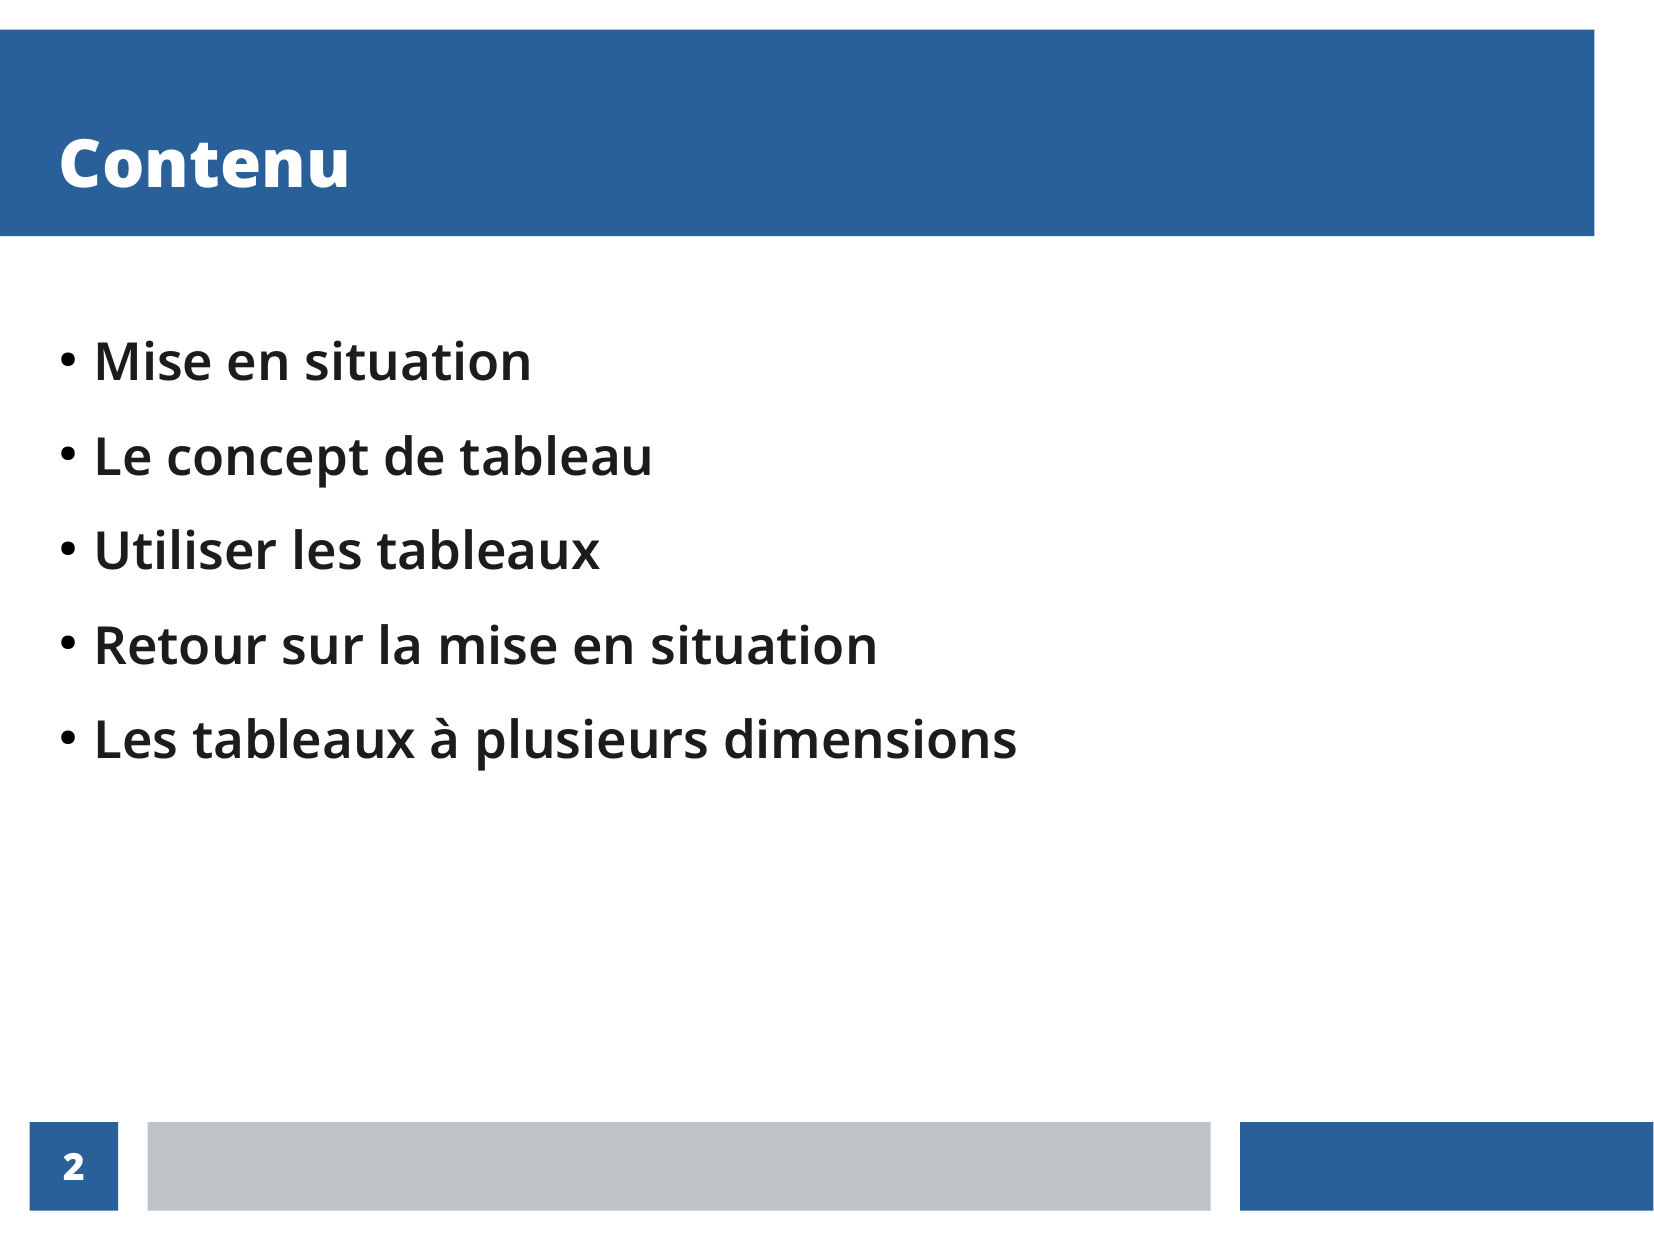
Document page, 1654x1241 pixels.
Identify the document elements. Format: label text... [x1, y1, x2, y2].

title Contenu [59, 59, 1595, 207]
list Mise en situation Le concept de tableau Utiliser les tableaux Retour sur la mise en situation Les tableaux à plusieurs dimensions [59, 324, 1565, 780]
